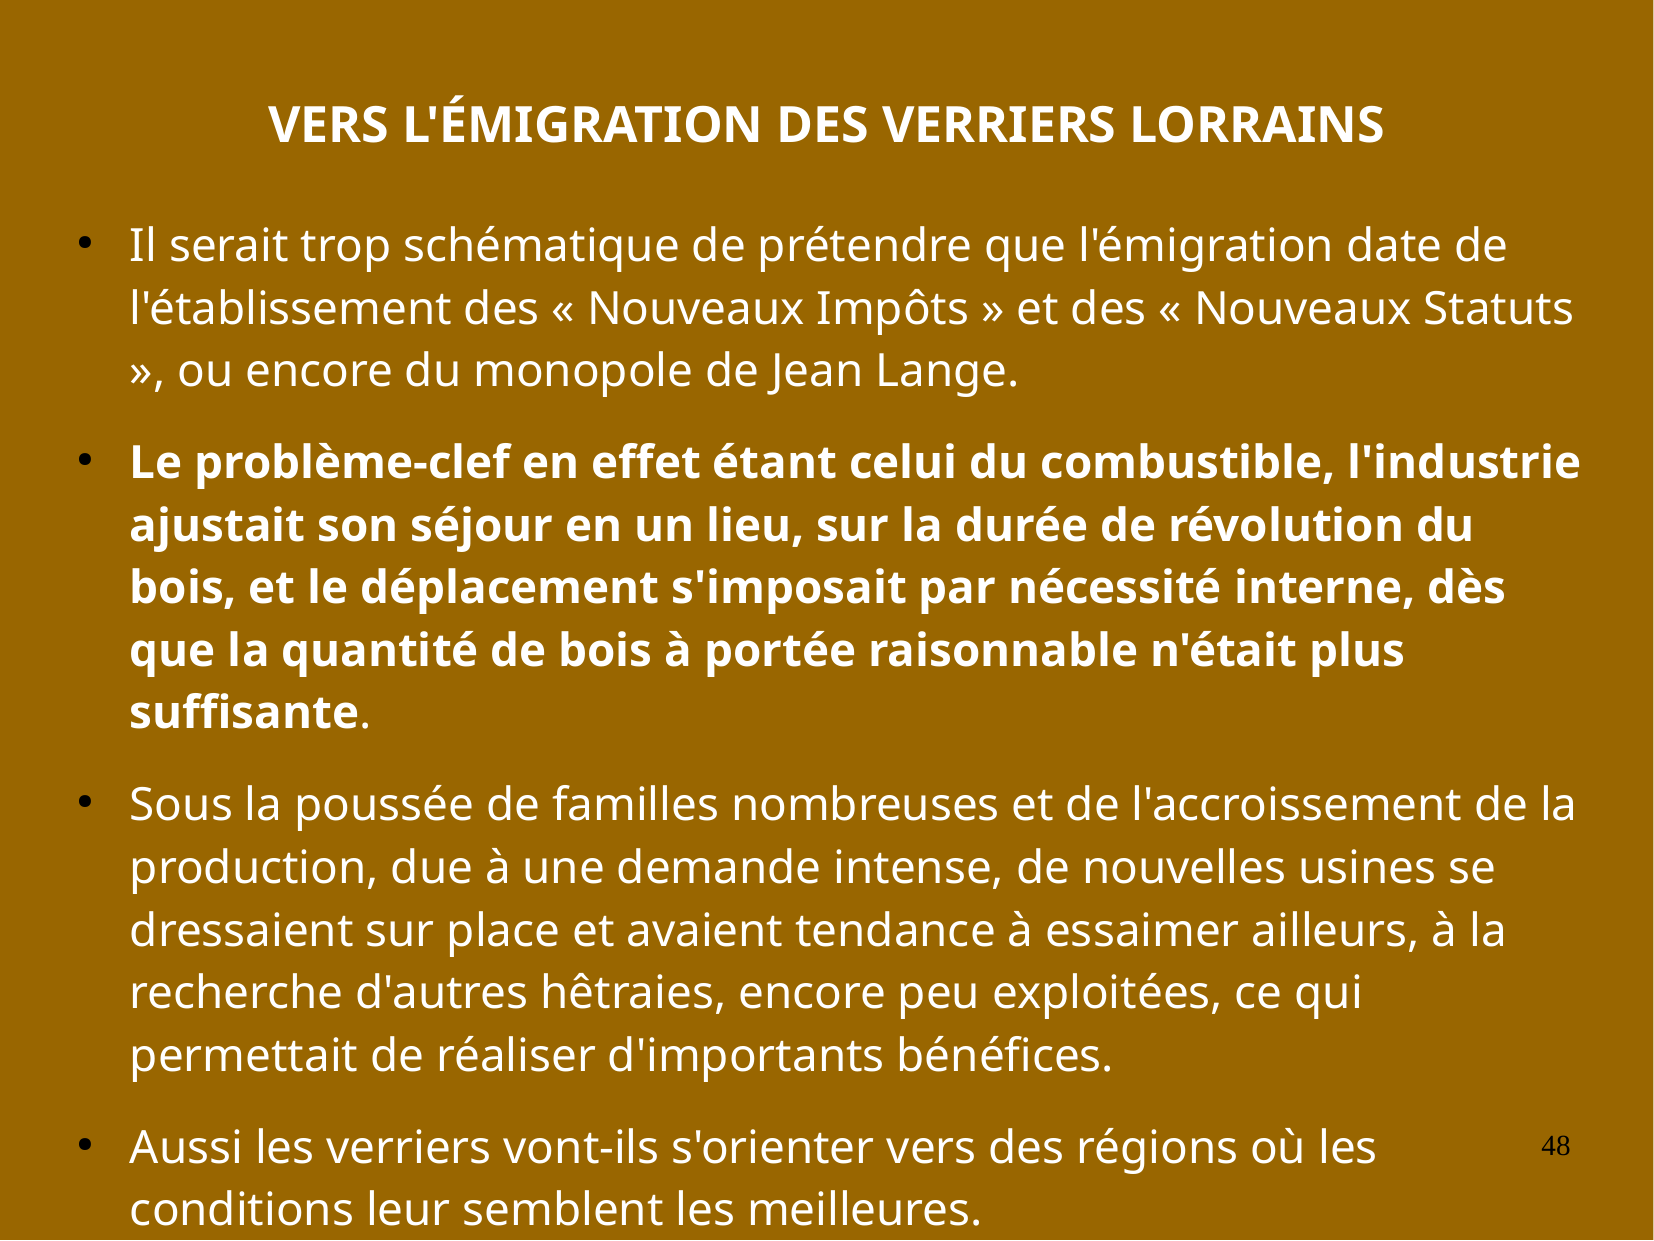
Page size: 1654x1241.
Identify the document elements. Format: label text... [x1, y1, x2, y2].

title VERS L'ÉMIGRATION DES VERRIERS LORRAINS [82, 19, 1571, 212]
list Il serait trop schématique de prétendre que l'émigration date de l'établissement des « Nouveaux Impôts » et des « Nouveaux Statuts », ou encore du monopole de Jean Lange. Le problème-clef en effet étant celui du combustible, l'industrie ajustait son séjour en un lieu, sur la durée de révolution du bois, et le déplacement s'imposait par nécessité interne, dès que la quantité de bois à portée raisonnable n'était plus suffisante. Sous la poussée de familles nombreuses et de l'accroissement de la production, due à une demande intense, de nouvelles usines se dressaient sur place et avaient tendance à essaimer ailleurs, à la recherche d'autres hêtraies, encore peu exploitées, ce qui permettait de réaliser d'importants bénéfices. Aussi les verriers vont-ils s'orienter vers des régions où les conditions leur semblent les meilleures. [59, 212, 1583, 1170]
